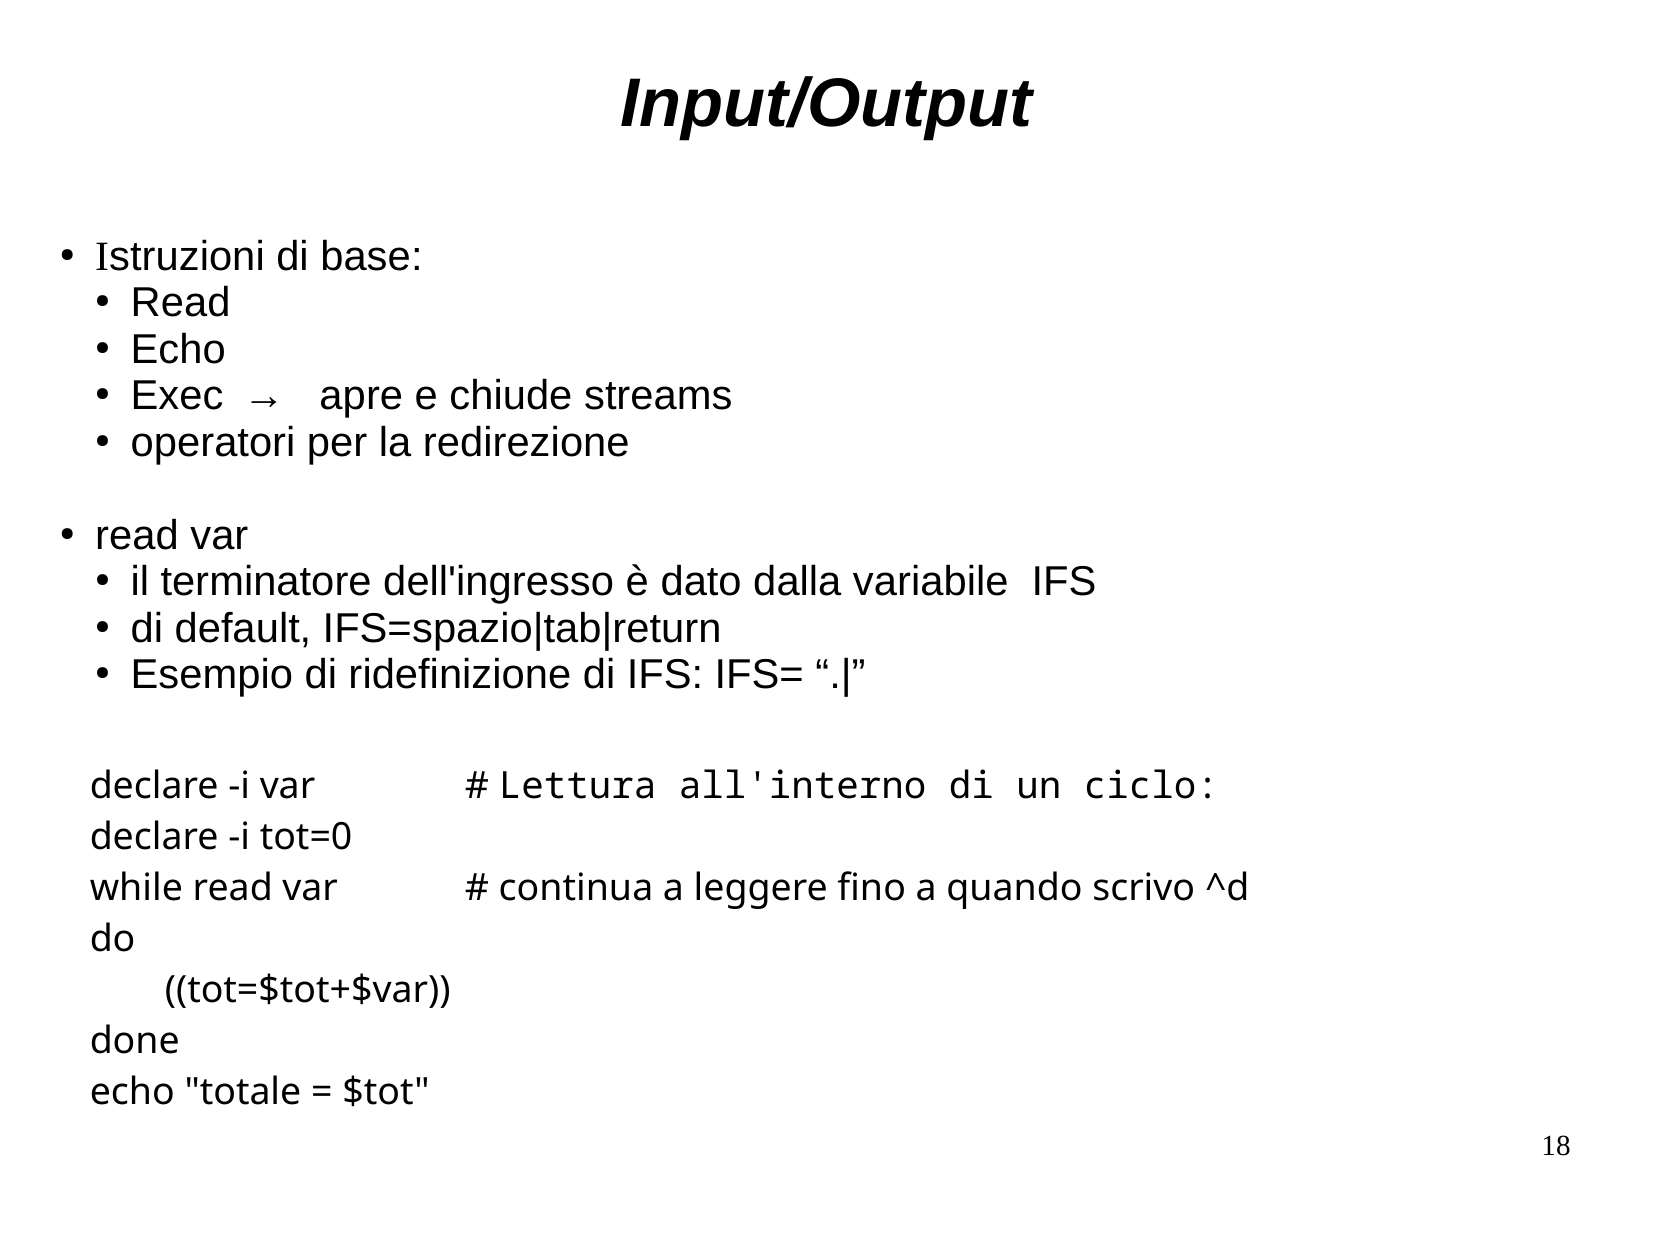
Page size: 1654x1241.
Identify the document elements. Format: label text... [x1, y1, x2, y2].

text_box declare -i var # Lettura all'interno di un ciclo: declare -i tot=0 while read var # continua a leggere fino a quando scrivo ^d do ((tot=$tot+$var)) done echo "totale = $tot" [75, 751, 1576, 1113]
title Input/Output [82, 50, 1571, 249]
text_box Istruzioni di base: Read Echo Exec → apre e chiude streams operatori per la redirezione read var il terminatore dell'ingresso è dato dalla variabile IFS di default, IFS=spazio|tab|return Esempio di ridefinizione di IFS: IFS= “.|” [45, 225, 1501, 758]
